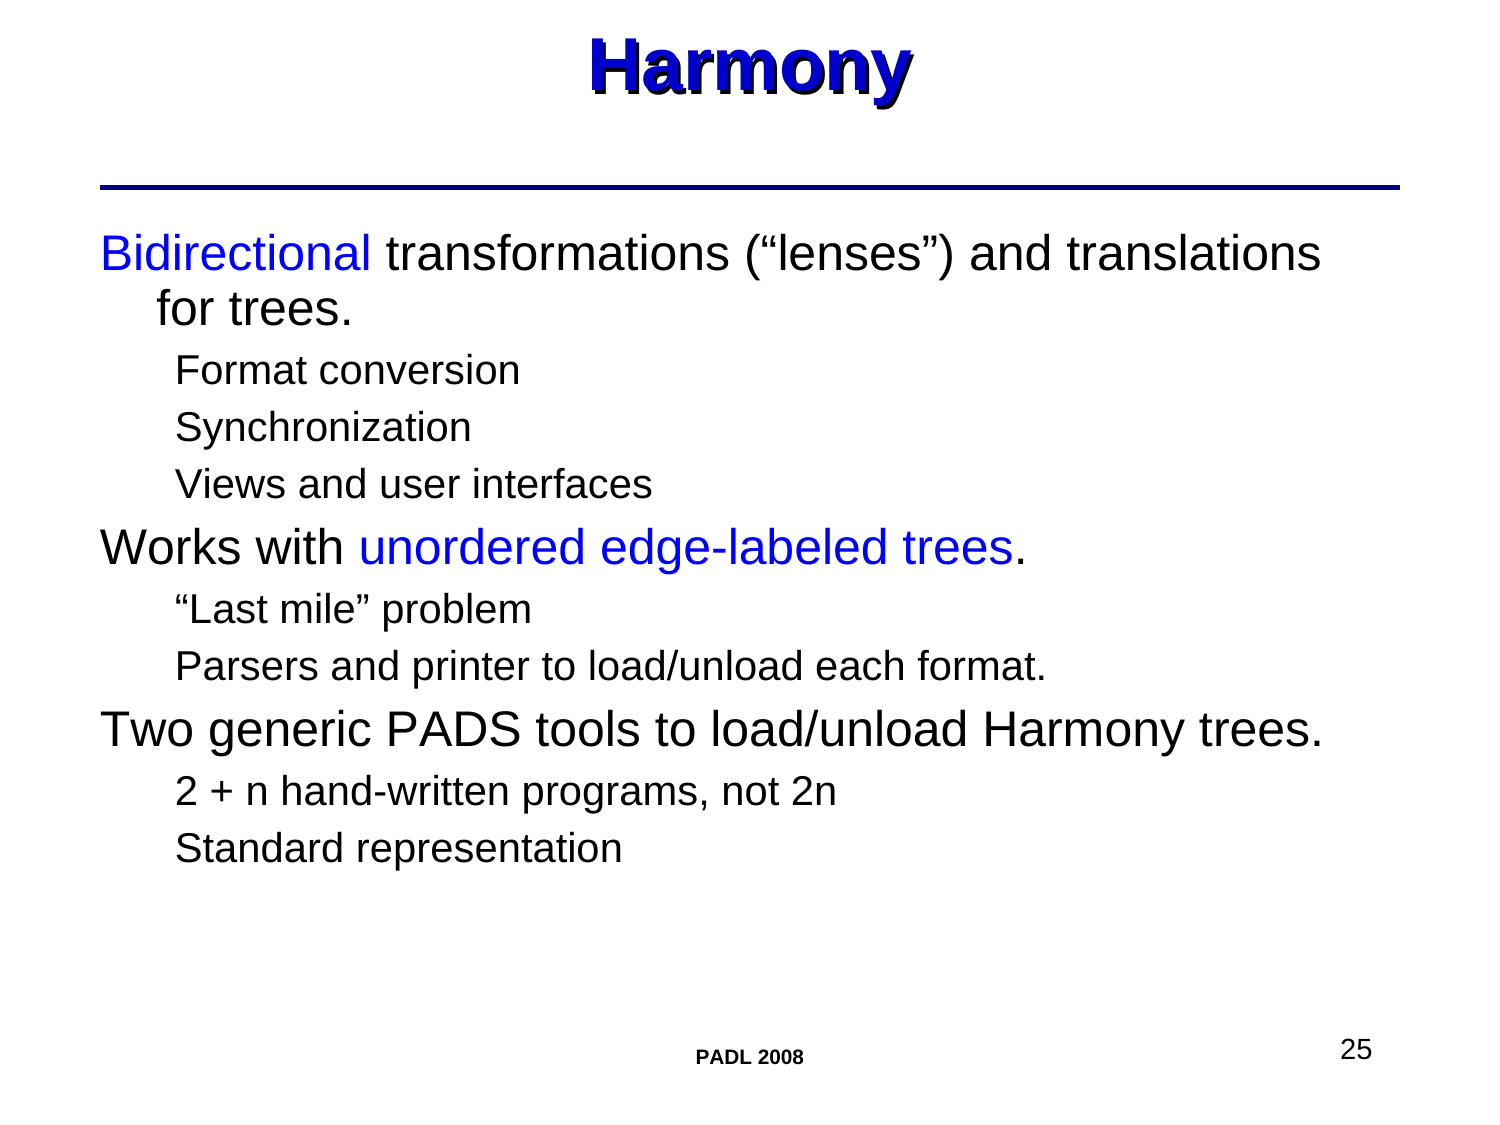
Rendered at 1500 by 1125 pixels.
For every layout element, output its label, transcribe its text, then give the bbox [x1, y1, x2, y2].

title Harmony [99, 0, 1401, 156]
list Bidirectional transformations (“lenses”) and translations for trees. Format conversion Synchronization Views and user interfaces Works with unordered edge-labeled trees. “Last mile” problem Parsers and printer to load/unload each format. Two generic PADS tools to load/unload Harmony trees. 2 + n hand-written programs, not 2n Standard representation [99, 224, 1375, 986]
